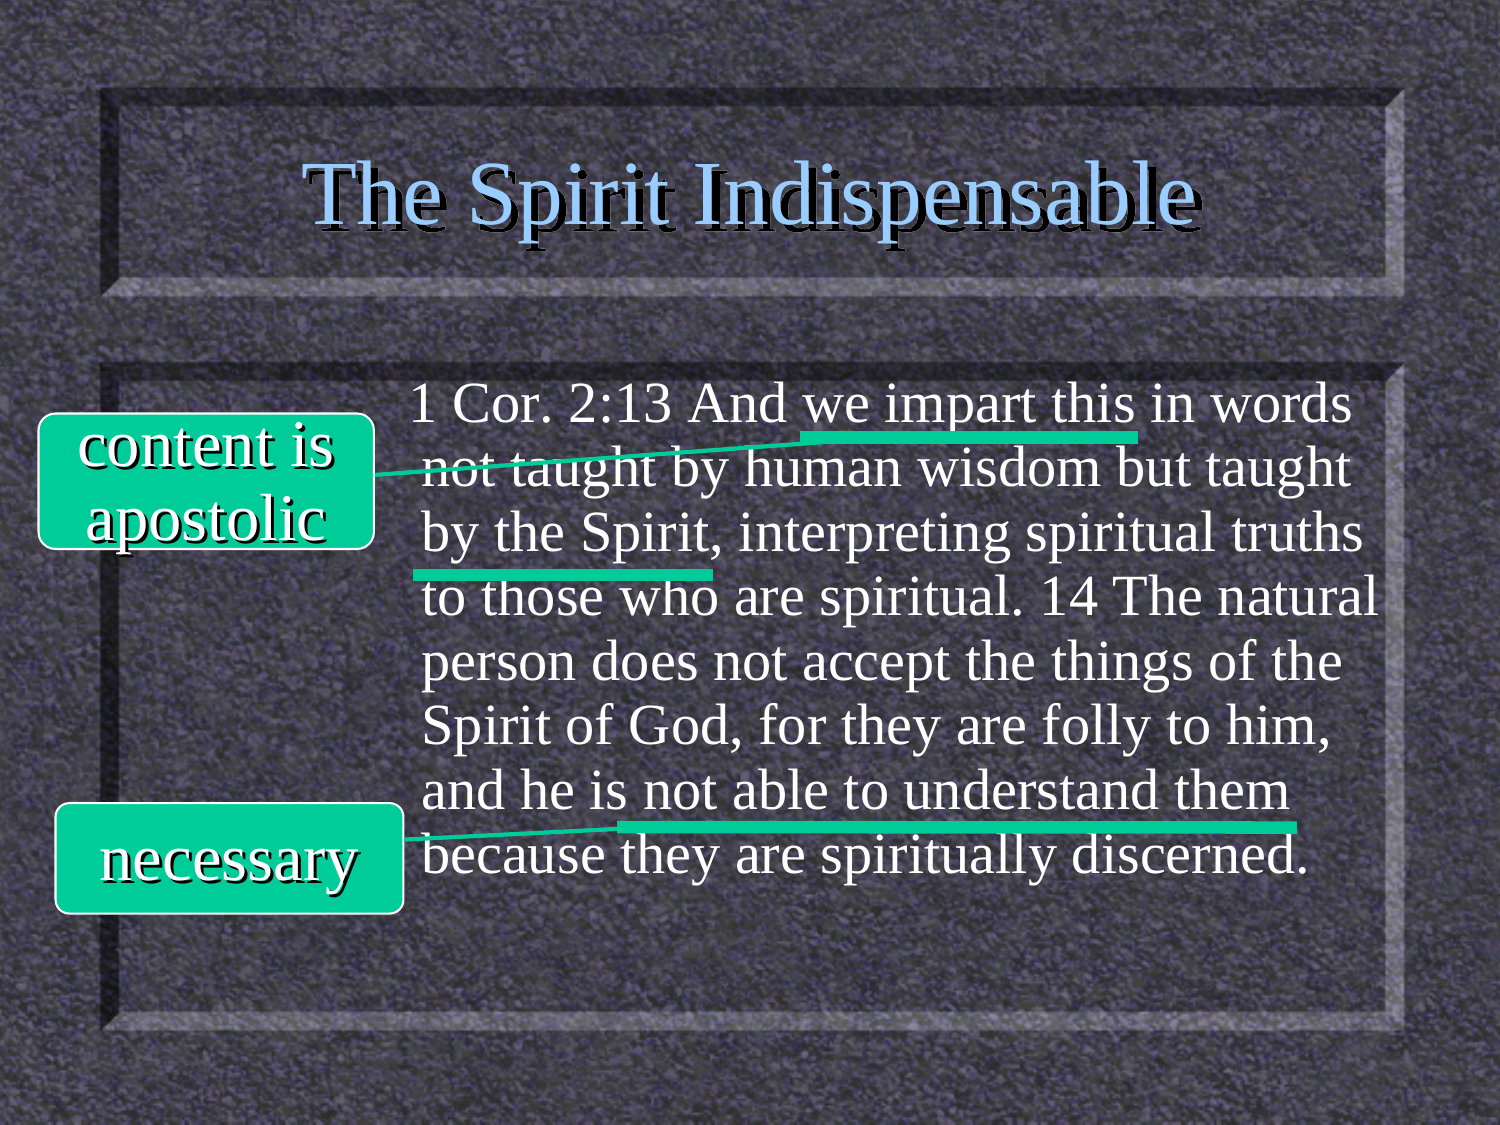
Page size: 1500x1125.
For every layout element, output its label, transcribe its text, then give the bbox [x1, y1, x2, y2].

title The Spirit Indispensable [150, 135, 1351, 253]
text_box necessary [55, 803, 404, 914]
text_box content is apostolic [38, 413, 374, 549]
list 1 Cor. 2:13 And we impart this in words not taught by human wisdom but taught by the Spirit, interpreting spiritual truths to those who are spiritual. 14 The natural person does not accept the things of the Spirit of God, for they are folly to him, and he is not able to understand them because they are spiritually discerned. [350, 362, 1401, 988]
picture [0, 0, 1500, 1125]
